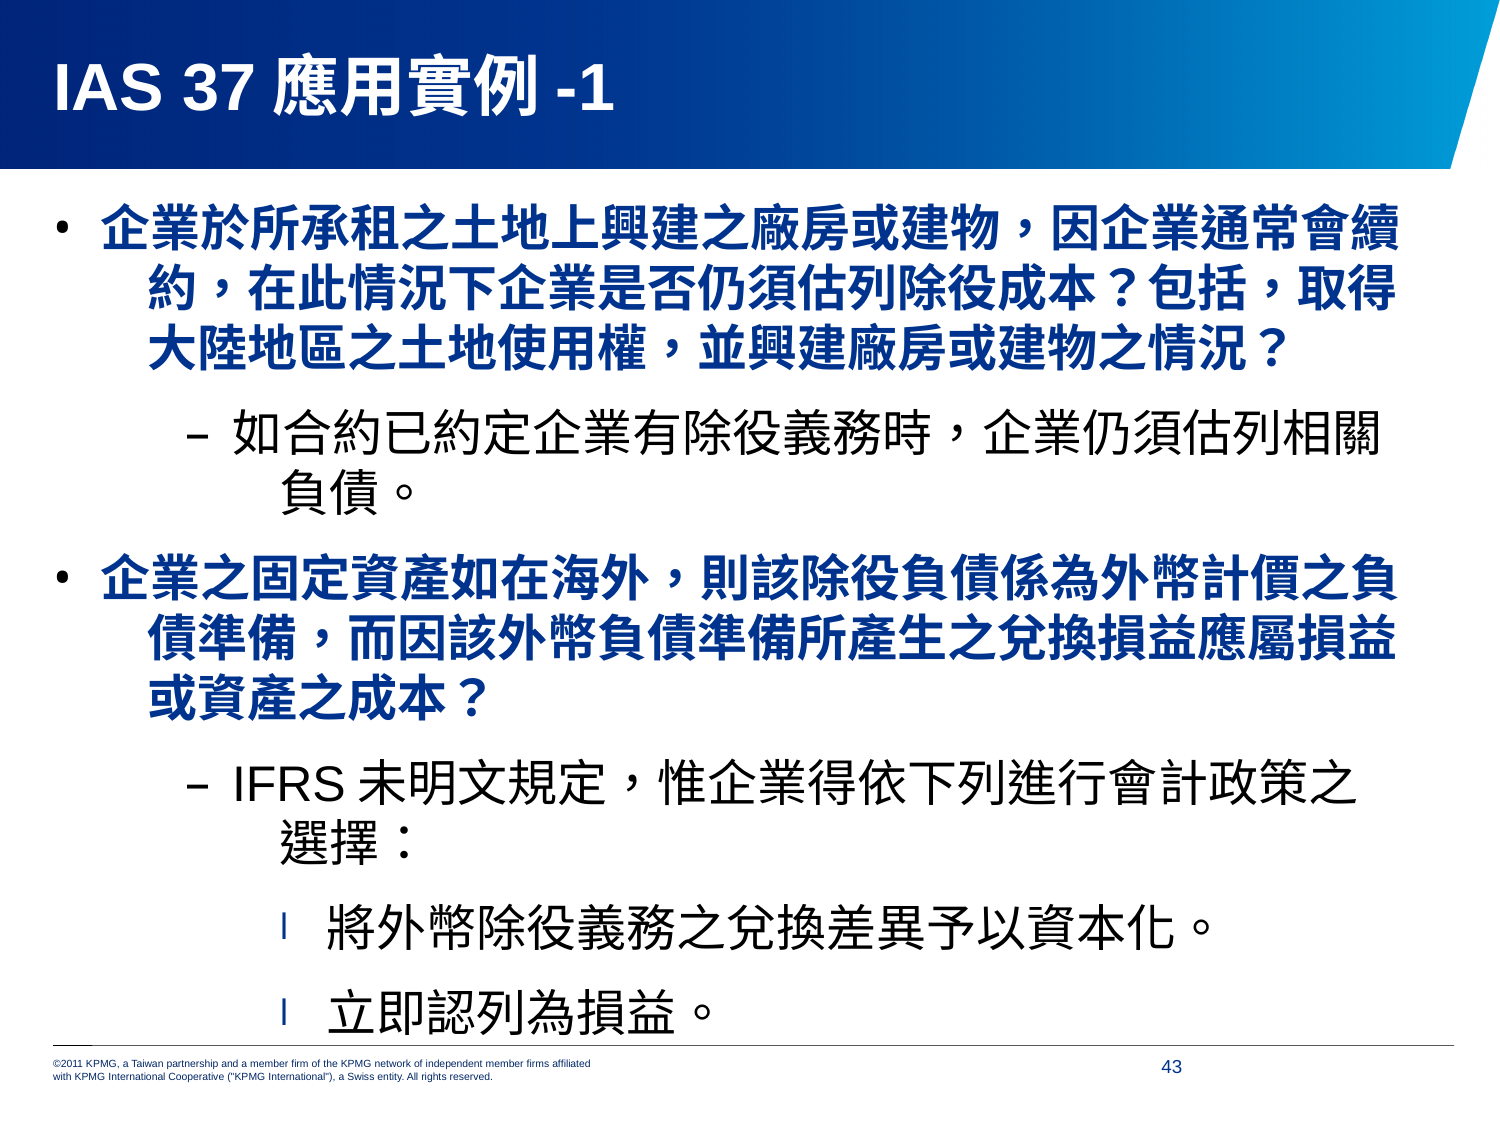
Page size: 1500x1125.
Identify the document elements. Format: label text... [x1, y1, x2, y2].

list 企業於所承租之土地上興建之廠房或建物，因企業通常會續約，在此情況下企業是否仍須估列除役成本？包括，取得大陸地區之土地使用權，並興建廠房或建物之情況？ 如合約已約定企業有除役義務時，企業仍須估列相關負債。 企業之固定資產如在海外，則該除役負債係為外幣計價之負債準備，而因該外幣負債準備所產生之兌換損益應屬損益或資產之成本？ IFRS未明文規定，惟企業得依下列進行會計政策之選擇： 將外幣除役義務之兌換差異予以資本化。 立即認列為損益。 [53, 196, 1404, 984]
text_box [1146, 1047, 1418, 1094]
title IAS 37應用實例-1 [53, 19, 1456, 149]
